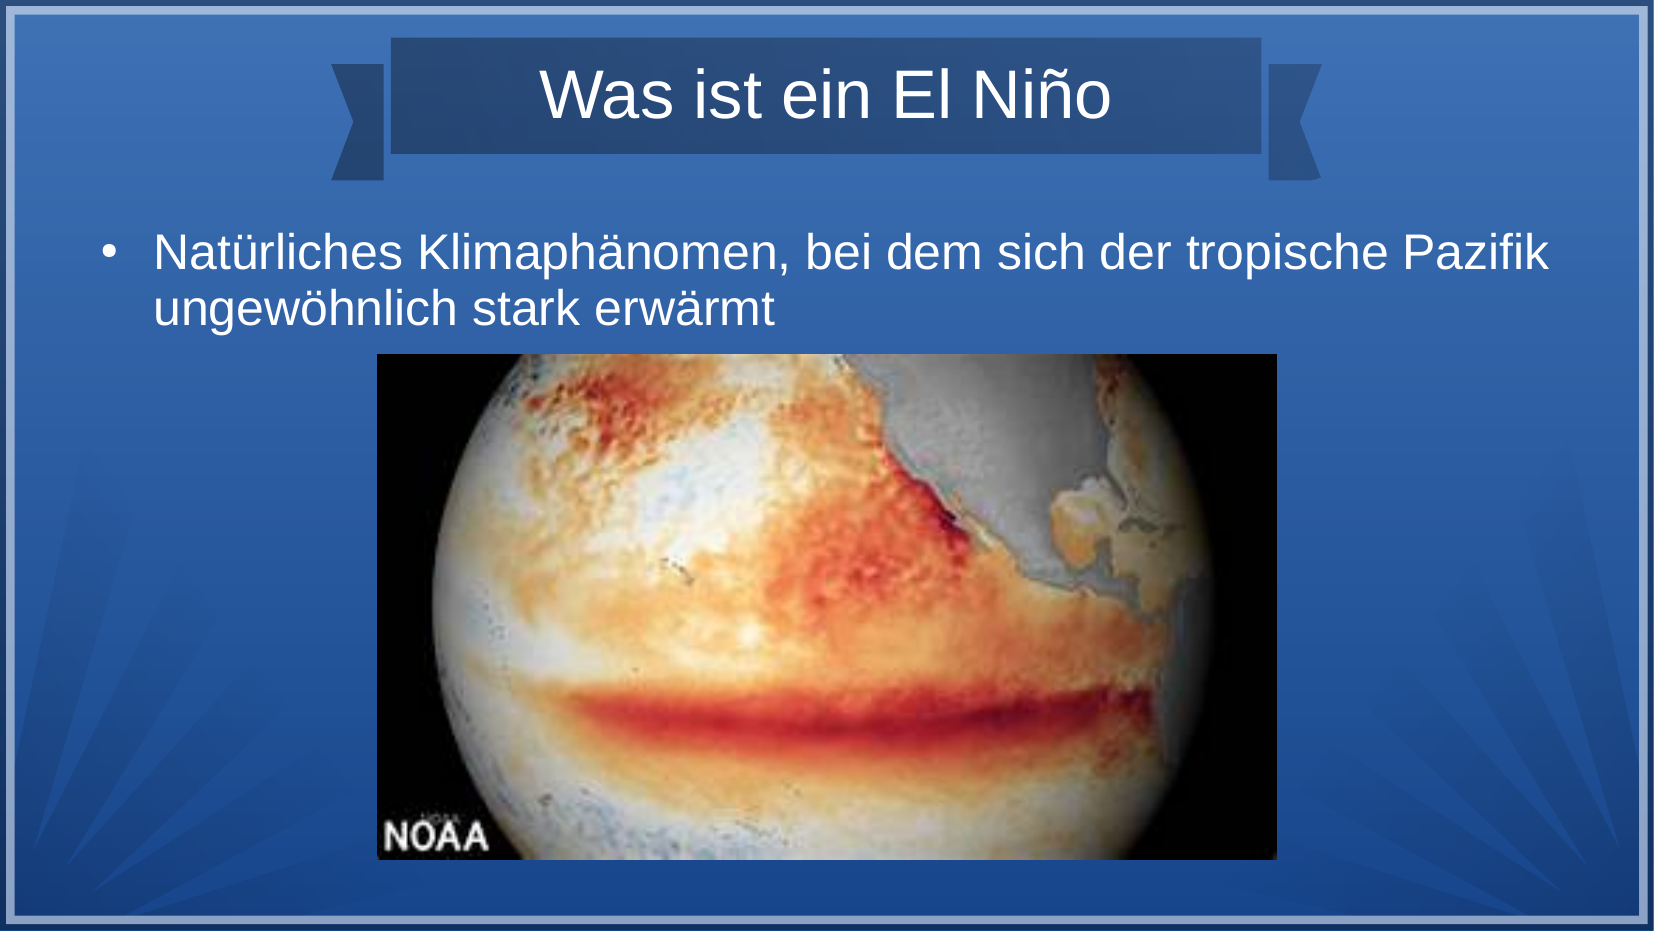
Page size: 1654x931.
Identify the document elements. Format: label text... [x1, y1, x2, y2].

picture [377, 354, 1277, 860]
list Natürliches Klimaphänomen, bei dem sich der tropische Pazifik ungewöhnlich stark erwärmt [82, 224, 1571, 848]
title Was ist ein El Niño [389, 35, 1264, 154]
